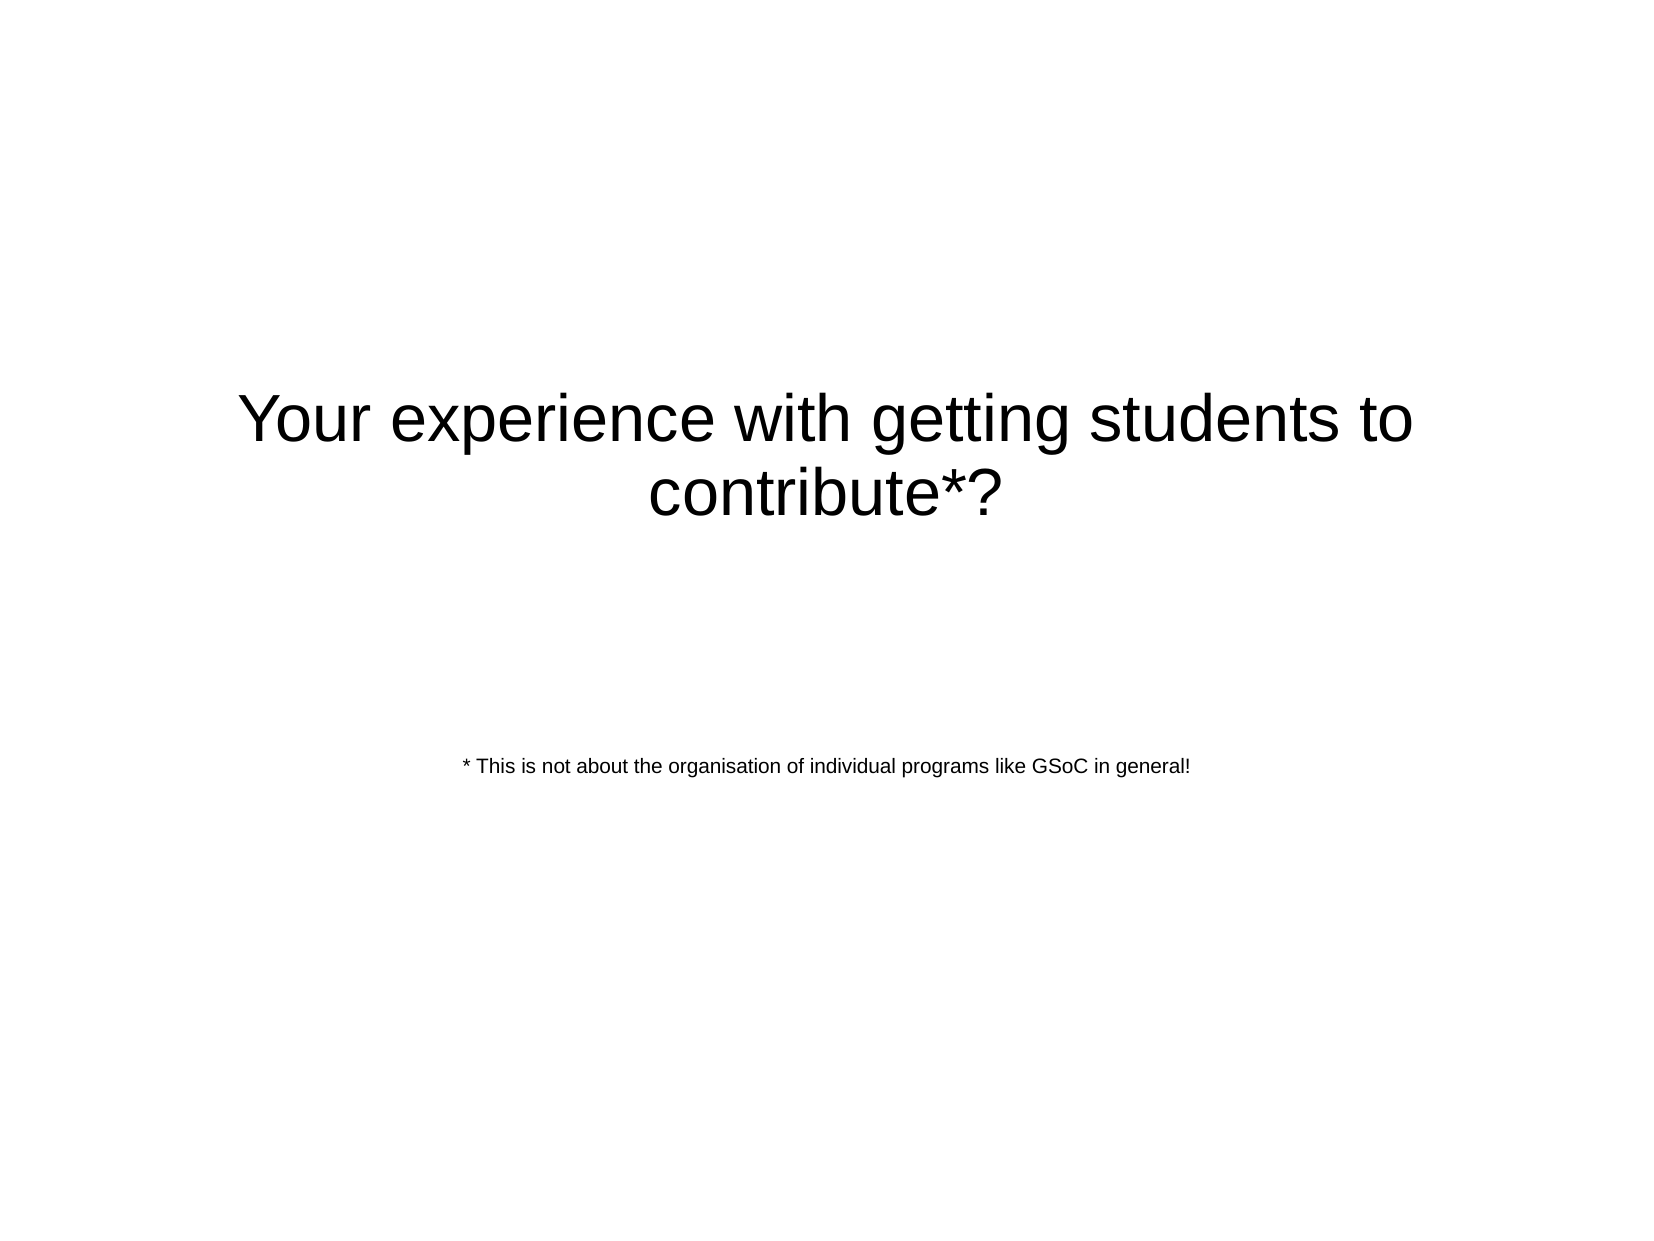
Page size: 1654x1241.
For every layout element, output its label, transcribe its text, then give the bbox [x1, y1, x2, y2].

subtitle Your experience with getting students to contribute*? * This is not about the organisation of individual programs like GSoC in general! [82, 56, 1571, 1102]
